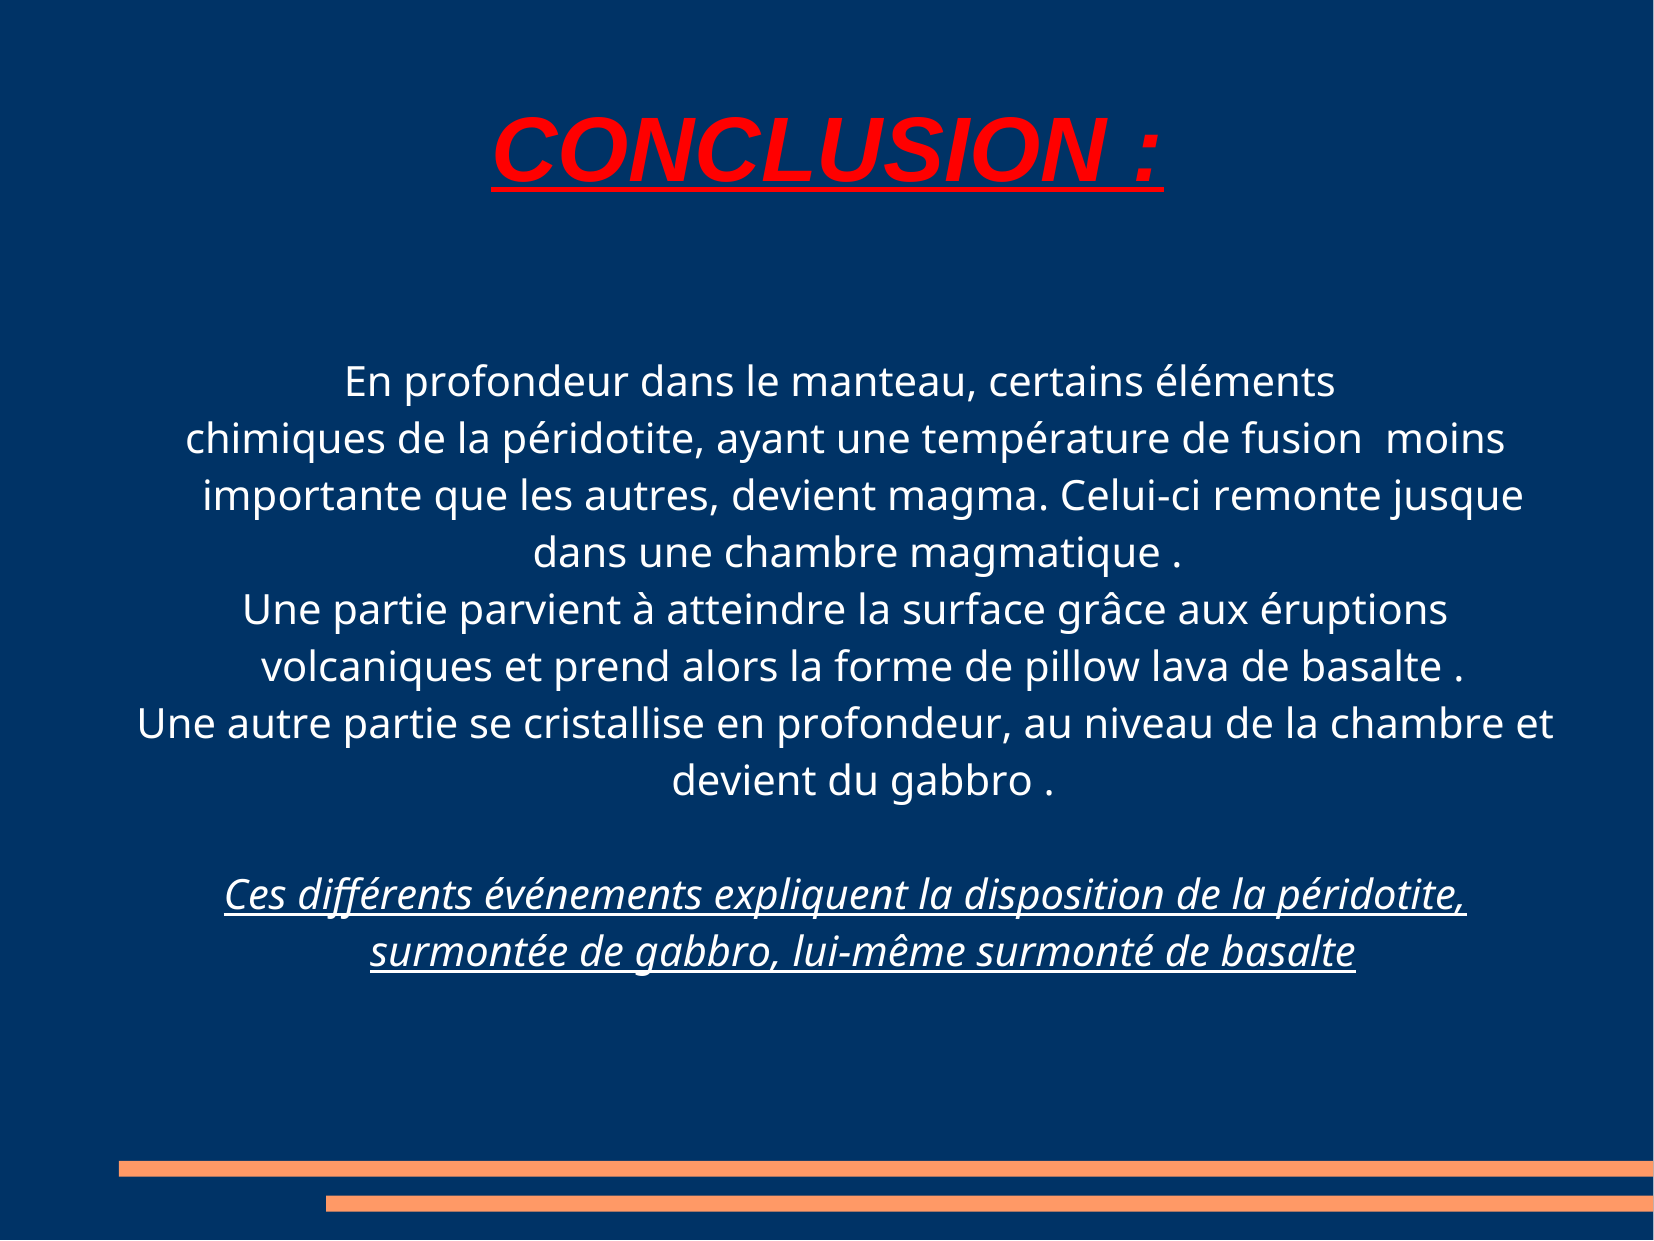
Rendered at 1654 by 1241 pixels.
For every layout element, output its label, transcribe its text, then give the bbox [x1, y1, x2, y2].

title CONCLUSION : [121, 46, 1534, 254]
subtitle En profondeur dans le manteau, certains éléments chimiques de la péridotite, ayant une température de fusion moins importante que les autres, devient magma. Celui-ci remonte jusque dans une chambre magmatique . Une partie parvient à atteindre la surface grâce aux éruptions volcaniques et prend alors la forme de pillow lava de basalte . Une autre partie se cristallise en profondeur, au niveau de la chambre et devient du gabbro . Ces différents événements expliquent la disposition de la péridotite, surmontée de gabbro, lui-même surmonté de basalte [125, 267, 1565, 1063]
